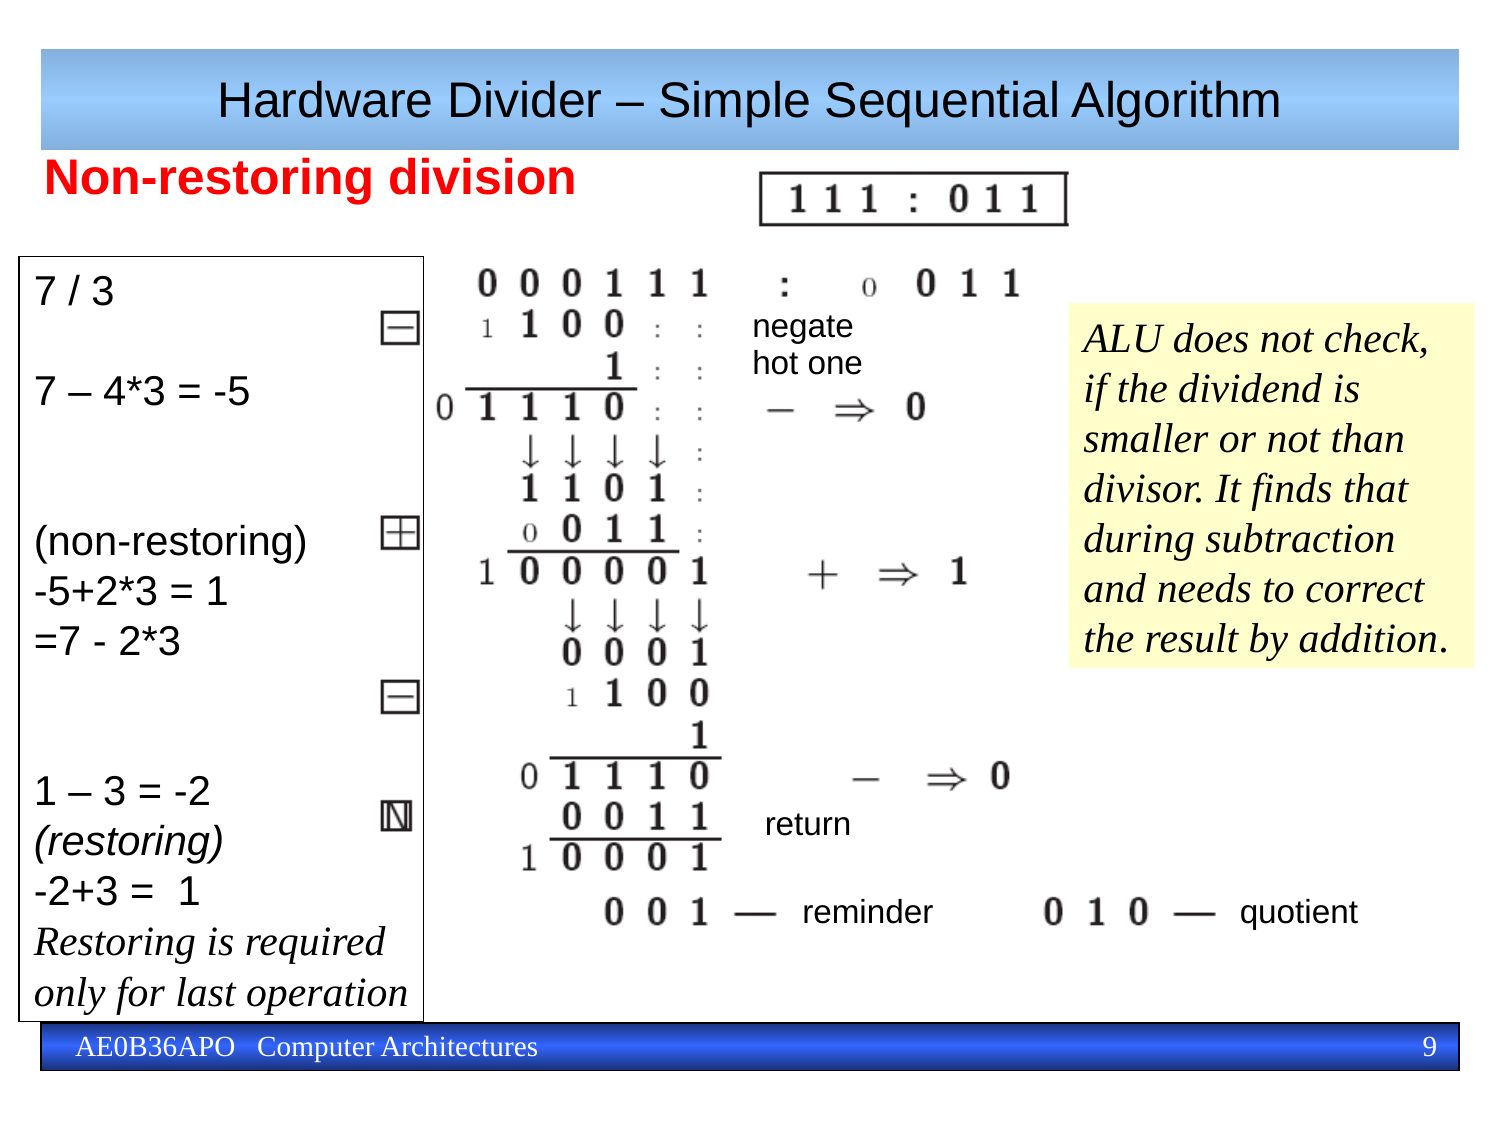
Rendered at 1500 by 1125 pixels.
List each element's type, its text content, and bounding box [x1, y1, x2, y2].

text_box quotient [1224, 885, 1388, 938]
text_box reminder [787, 885, 950, 938]
text_box Non-restoring division [28, 136, 593, 212]
title Hardware Divider – Simple Sequential Algorithm [41, 49, 1459, 150]
text_box return [750, 798, 913, 850]
text_box ALU does not check, if the dividend is smaller or not than divisor. It finds that during subtraction and needs to correct the result by addition. [1068, 303, 1475, 669]
text_box negate hot one [737, 299, 988, 389]
picture [356, 164, 1352, 938]
text_box 7 / 3 7 – 4*3 = -5 (non-restoring) -5+2*3 = 1 =7 - 2*3 1 – 3 = -2 (restoring) -2+3 = 1 Restoring is required only for last operation [18, 256, 424, 1022]
